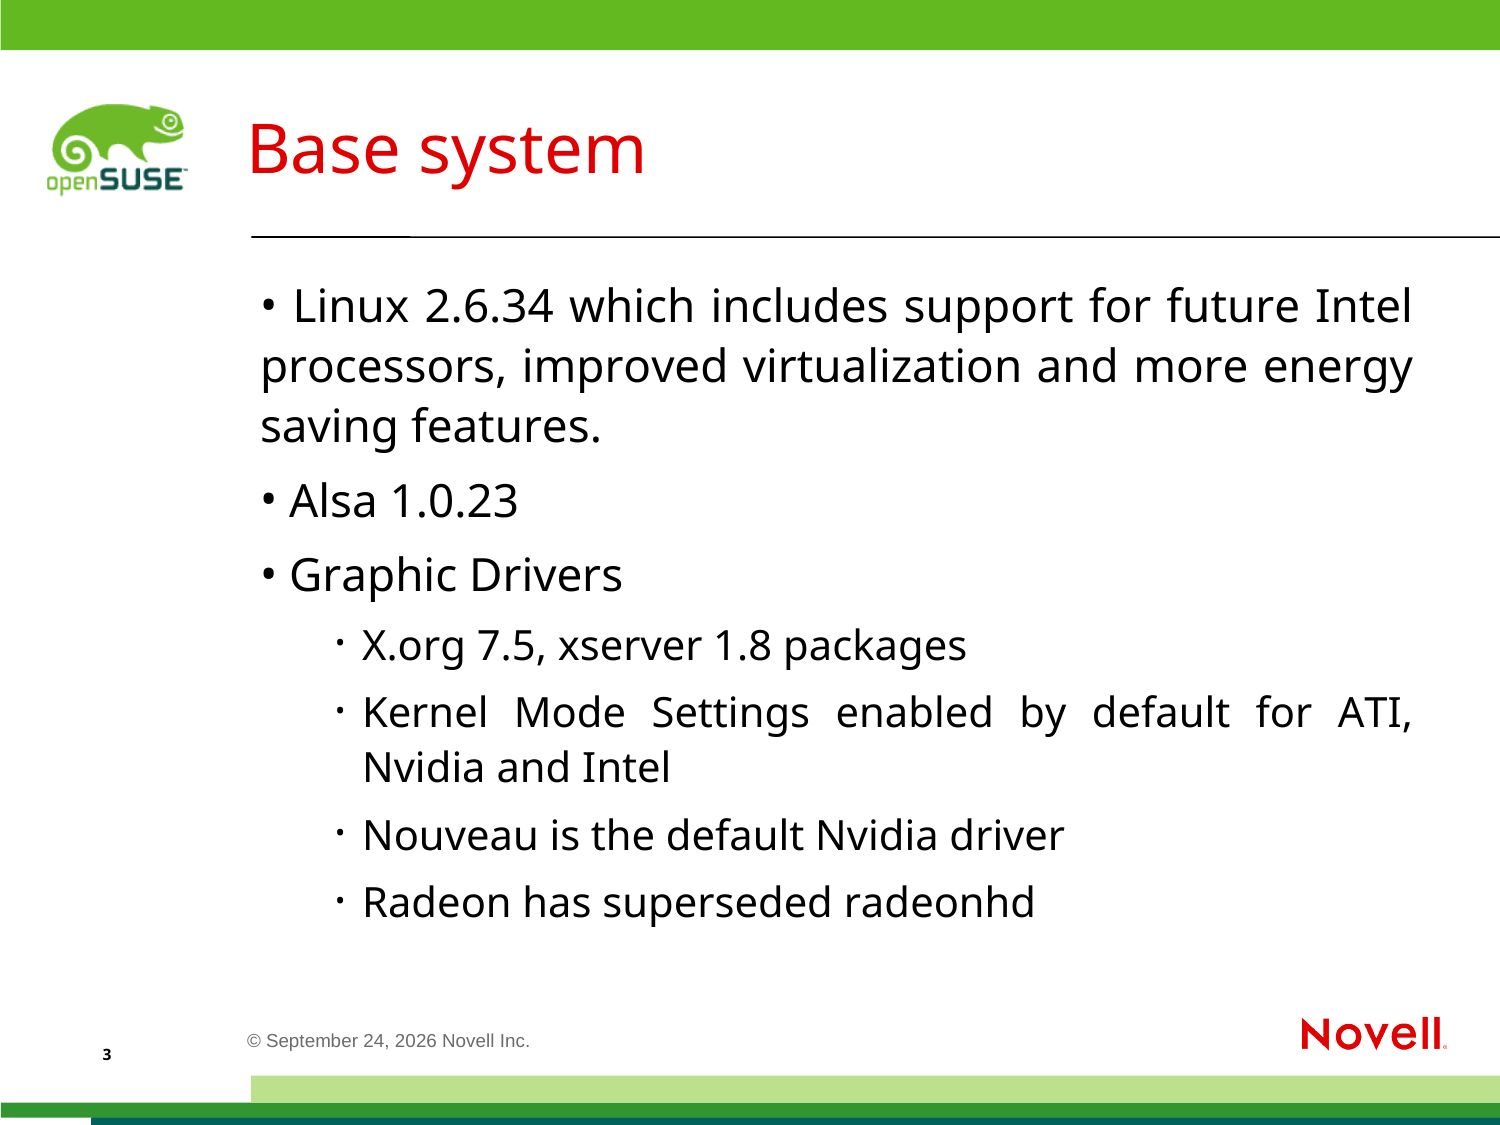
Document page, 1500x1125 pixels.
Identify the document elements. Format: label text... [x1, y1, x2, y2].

list Linux 2.6.34 which includes support for future Intel processors, improved virtualization and more energy saving features. Alsa 1.0.23 Graphic Drivers X.org 7.5, xserver 1.8 packages Kernel Mode Settings enabled by default for ATI, Nvidia and Intel Nouveau is the default Nvidia driver Radeon has superseded radeonhd [245, 267, 1458, 1026]
picture [47, 104, 188, 197]
title Base system [246, 60, 1409, 239]
picture [1295, 1026, 1453, 1056]
